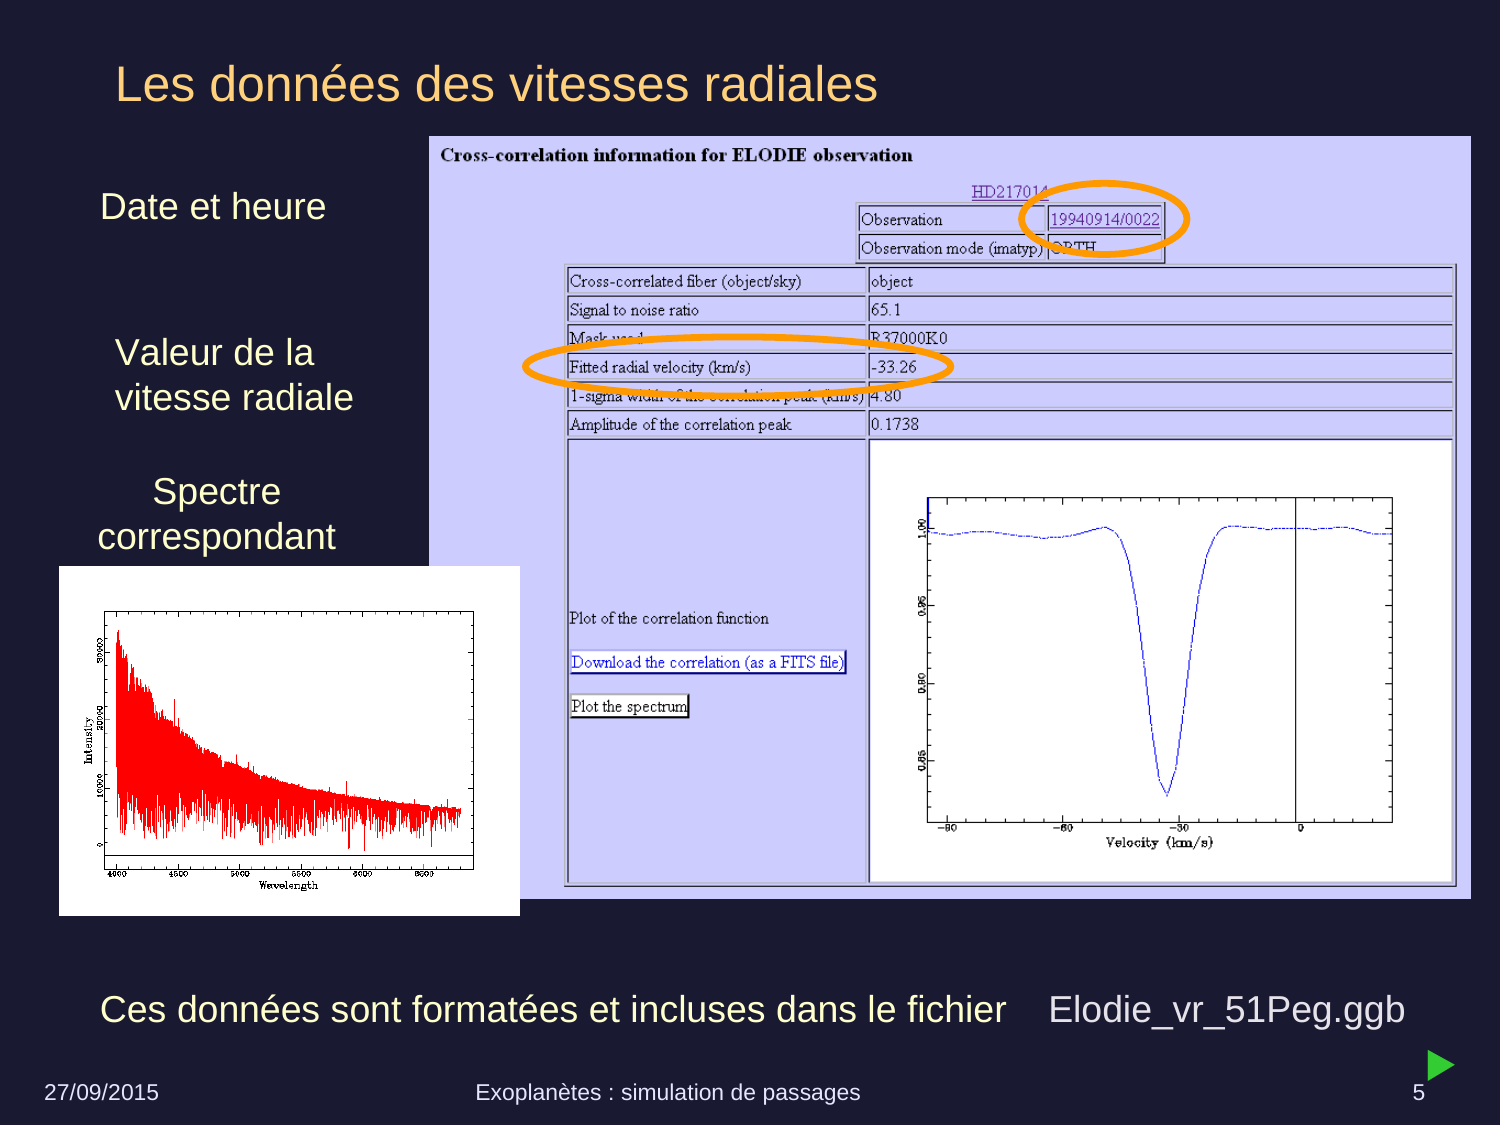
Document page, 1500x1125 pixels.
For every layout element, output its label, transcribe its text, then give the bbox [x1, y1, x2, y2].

text_box Elodie_vr_51Peg.ggb [1033, 977, 1424, 1039]
picture [59, 136, 1471, 916]
text_box Valeur de la vitesse radiale [100, 320, 420, 426]
text_box  [1409, 1034, 1475, 1096]
text_box Spectre correspondant [82, 459, 352, 565]
text_box Ces données sont formatées et incluses dans le fichier [85, 977, 1033, 1039]
text_box Les données des vitesses radiales [100, 44, 894, 120]
text_box Date et heure [85, 174, 342, 236]
